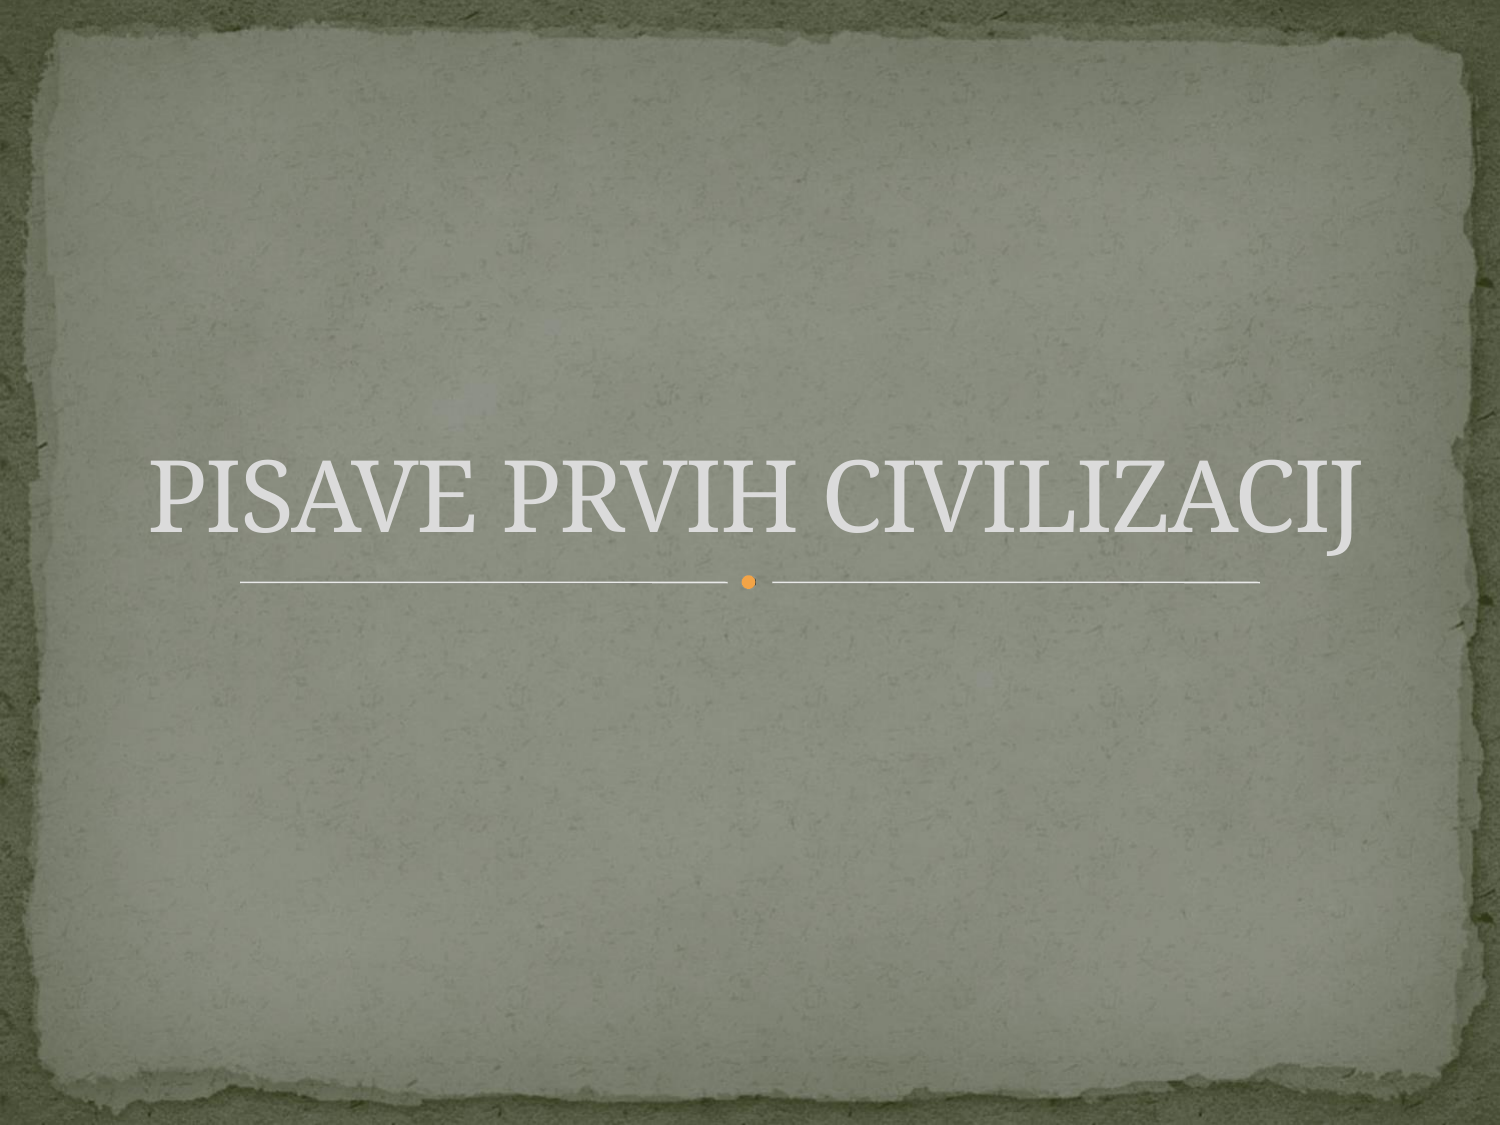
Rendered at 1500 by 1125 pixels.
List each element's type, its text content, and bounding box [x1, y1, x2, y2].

picture [0, 0, 1500, 1125]
title PISAVE PRVIH CIVILIZACIJ [75, 235, 1438, 561]
